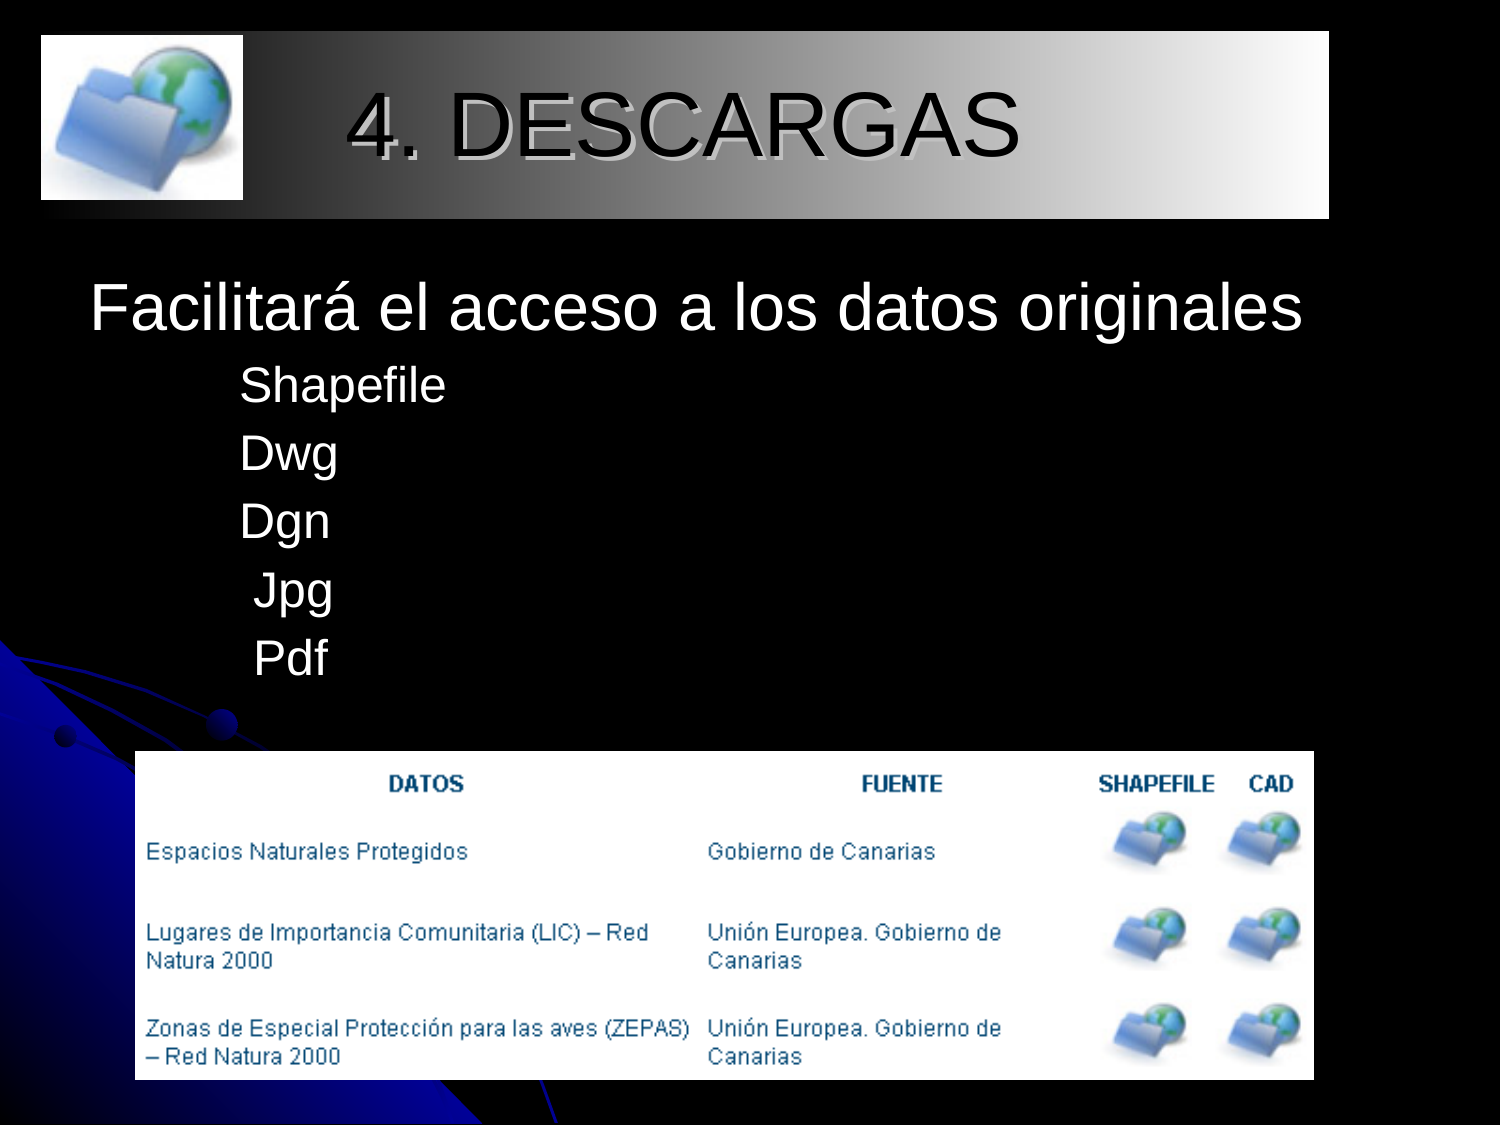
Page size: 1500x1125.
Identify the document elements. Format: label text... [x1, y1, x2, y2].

picture [135, 751, 1314, 1080]
title 4. DESCARGAS [41, 31, 1329, 219]
list Facilitará el acceso a los datos originales Shapefile Dwg Dgn Jpg Pdf [75, 262, 1426, 1006]
picture [41, 35, 243, 200]
